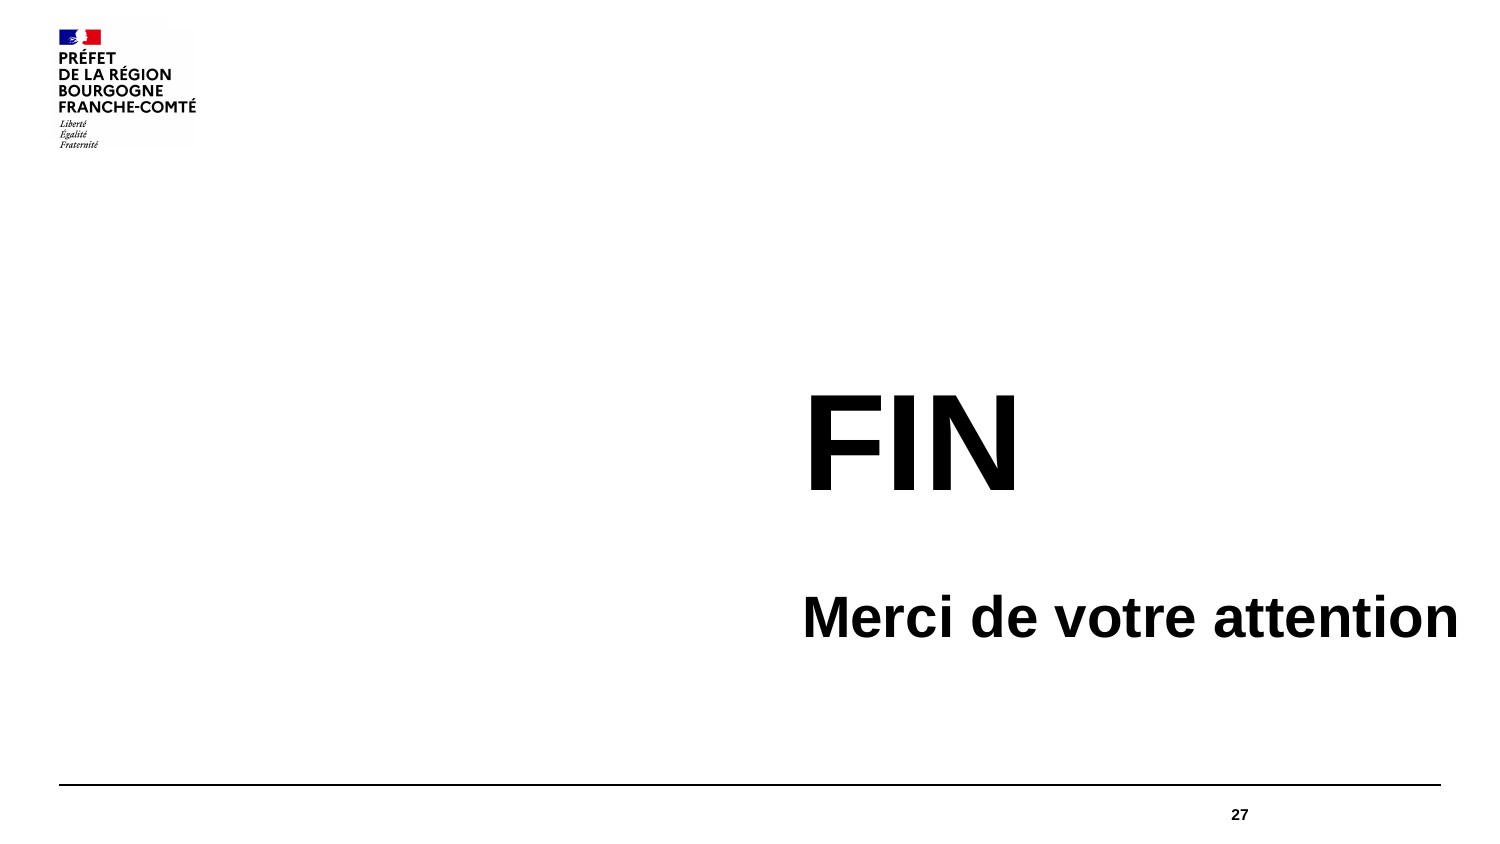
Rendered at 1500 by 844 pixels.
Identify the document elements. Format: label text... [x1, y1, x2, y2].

text_box FIN Merci de votre attention [787, 358, 1476, 657]
picture [50, 17, 196, 148]
